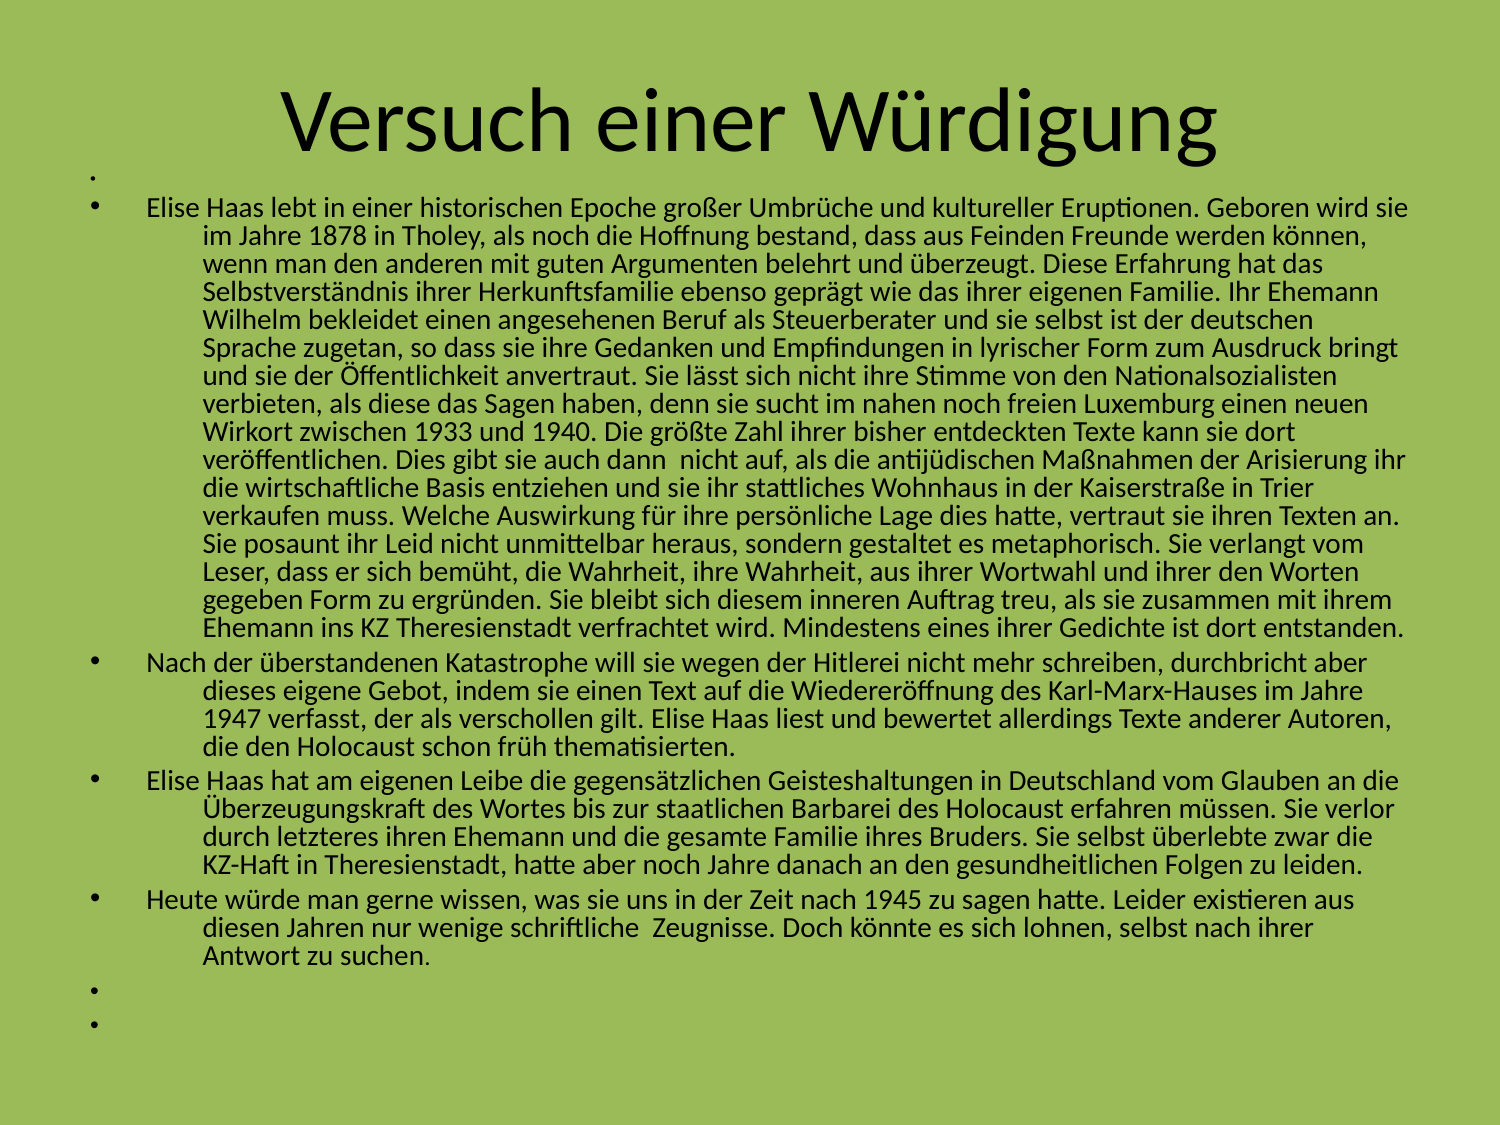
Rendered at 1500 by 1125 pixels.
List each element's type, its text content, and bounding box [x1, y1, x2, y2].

title Versuch einer Würdigung [75, 45, 1426, 160]
list Elise Haas lebt in einer historischen Epoche großer Umbrüche und kultureller Eruptionen. Geboren wird sie im Jahre 1878 in Tholey, als noch die Hoffnung bestand, dass aus Feinden Freunde werden können, wenn man den anderen mit guten Argumenten belehrt und überzeugt. Diese Erfahrung hat das Selbstverständnis ihrer Herkunftsfamilie ebenso geprägt wie das ihrer eigenen Familie. Ihr Ehemann Wilhelm bekleidet einen angesehenen Beruf als Steuerberater und sie selbst ist der deutschen Sprache zugetan, so dass sie ihre Gedanken und Empfindungen in lyrischer Form zum Ausdruck bringt und sie der Öffentlichkeit anvertraut. Sie lässt sich nicht ihre Stimme von den Nationalsozialisten verbieten, als diese das Sagen haben, denn sie sucht im nahen noch freien Luxemburg einen neuen Wirkort zwischen 1933 und 1940. Die größte Zahl ihrer bisher entdeckten Texte kann sie dort veröffentlichen. Dies gibt sie auch dann nicht auf, als die antijüdischen Maßnahmen der Arisierung ihr die wirtschaftliche Basis entziehen und sie ihr stattliches Wohnhaus in der Kaiserstraße in Trier verkaufen muss. Welche Auswirkung für ihre persönliche Lage dies hatte, vertraut sie ihren Texten an. Sie posaunt ihr Leid nicht unmittelbar heraus, sondern gestaltet es metaphorisch. Sie verlangt vom Leser, dass er sich bemüht, die Wahrheit, ihre Wahrheit, aus ihrer Wortwahl und ihrer den Worten gegeben Form zu ergründen. Sie bleibt sich diesem inneren Auftrag treu, als sie zusammen mit ihrem Ehemann ins KZ Theresienstadt verfrachtet wird. Mindestens eines ihrer Gedichte ist dort entstanden. Nach der überstandenen Katastrophe will sie wegen der Hitlerei nicht mehr schreiben, durchbricht aber dieses eigene Gebot, indem sie einen Text auf die Wiedereröffnung des Karl-Marx-Hauses im Jahre 1947 verfasst, der als verschollen gilt. Elise Haas liest und bewertet allerdings Texte anderer Autoren, die den Holocaust schon früh thematisierten. Elise Haas hat am eigenen Leibe die gegensätzlichen Geisteshaltungen in Deutschland vom Glauben an die Überzeugungskraft des Wortes bis zur staatlichen Barbarei des Holocaust erfahren müssen. Sie verlor durch letzteres ihren Ehemann und die gesamte Familie ihres Bruders. Sie selbst überlebte zwar die KZ-Haft in Theresienstadt, hatte aber noch Jahre danach an den gesundheitlichen Folgen zu leiden. Heute würde man gerne wissen, was sie uns in der Zeit nach 1945 zu sagen hatte. Leider existieren aus diesen Jahren nur wenige schriftliche Zeugnisse. Doch könnte es sich lohnen, selbst nach ihrer Antwort zu suchen. [75, 160, 1426, 1047]
